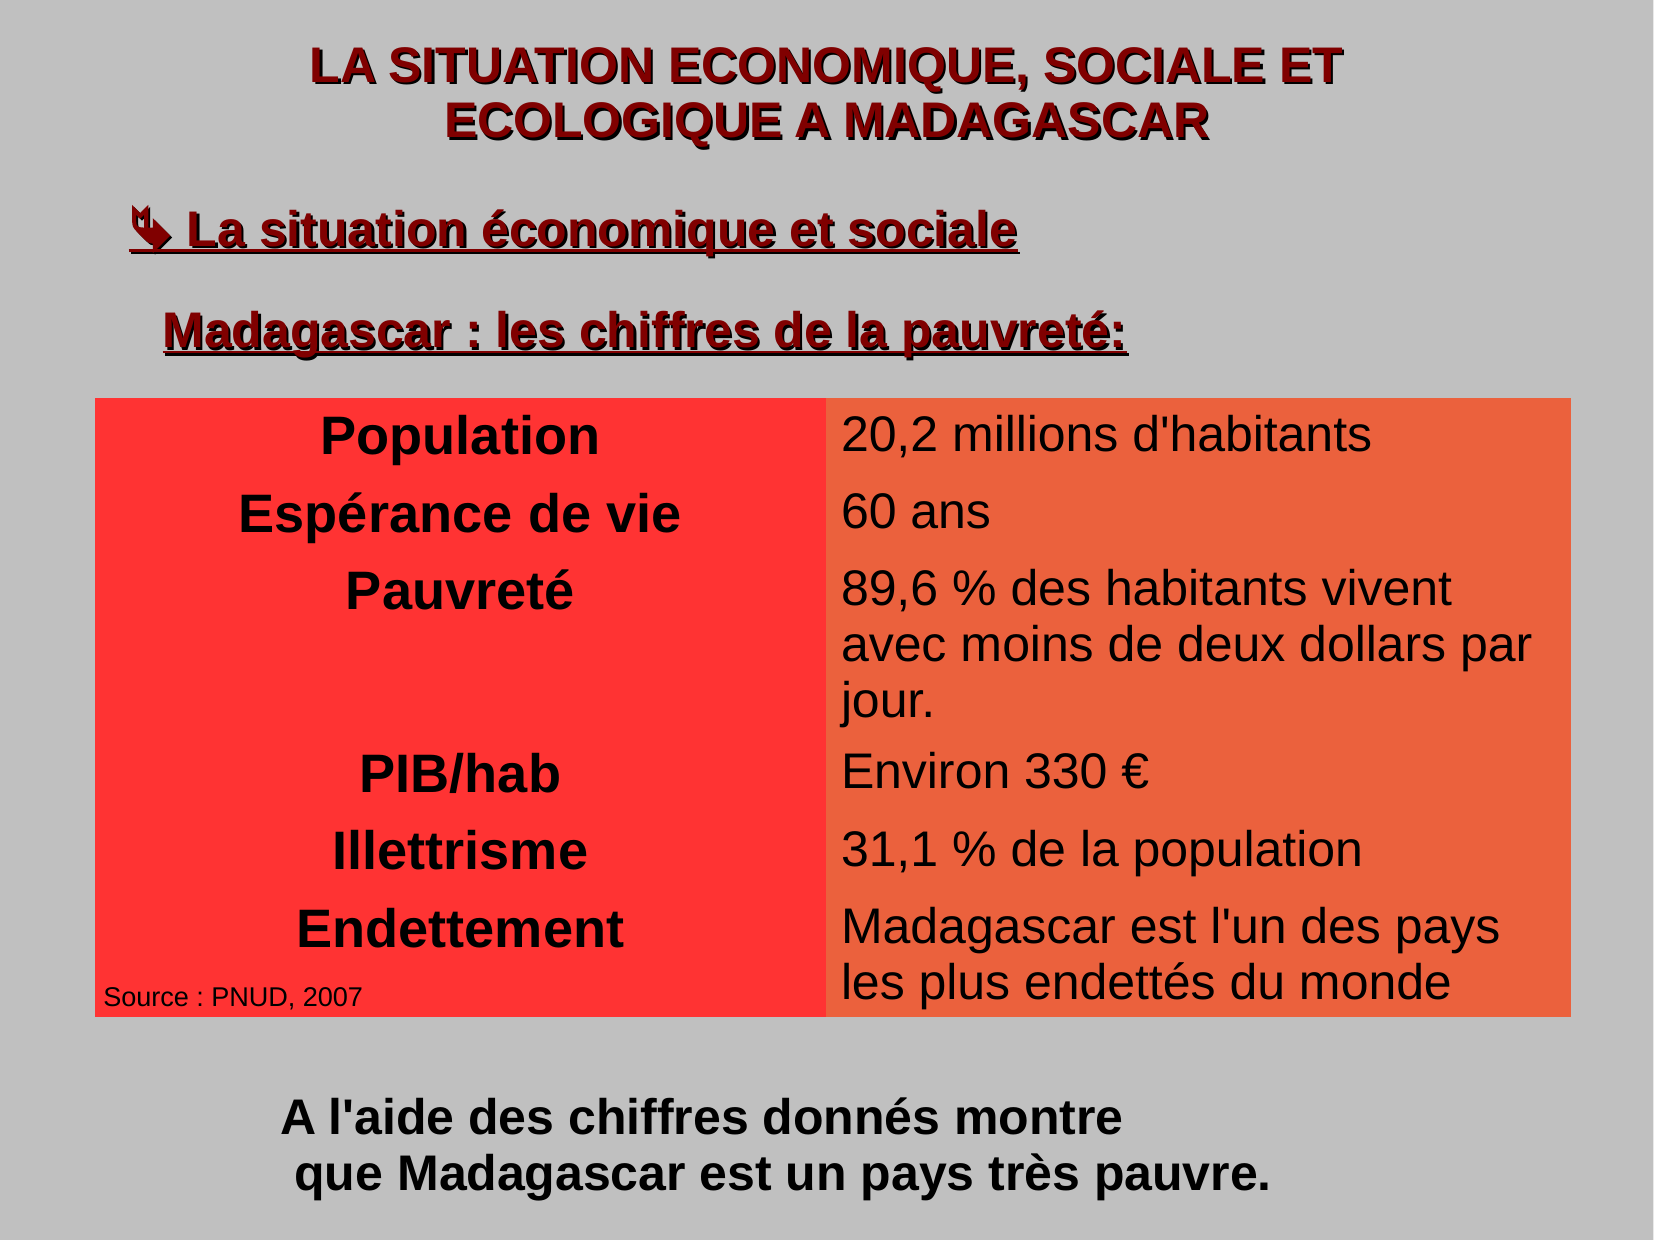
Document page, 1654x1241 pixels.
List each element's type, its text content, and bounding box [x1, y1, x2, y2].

table_cell 31,1 % de la population [826, 813, 1571, 890]
text_box Source : PNUD, 2007 [88, 974, 473, 1020]
table_cell 60 ans [826, 476, 1571, 553]
table_cell Espérance de vie [95, 476, 826, 553]
table_cell PIB/hab [95, 736, 826, 813]
table_header 20,2 millions d'habitants [826, 398, 1571, 476]
text_box LA SITUATION ECONOMIQUE, SOCIALE ET ECOLOGIQUE A MADAGASCAR [177, 29, 1477, 159]
table_header Population [95, 398, 826, 476]
text_box  La situation économique et sociale [114, 193, 1034, 266]
text_box A l'aide des chiffres donnés montre que Madagascar est un pays très pauvre. [265, 1081, 1287, 1211]
table_cell Environ 330 € [826, 736, 1571, 813]
table_cell Endettement [95, 890, 826, 1017]
table_cell Madagascar est l'un des pays les plus endettés du monde [826, 890, 1571, 1017]
table_cell Pauvreté [95, 553, 826, 736]
text_box Madagascar : les chiffres de la pauvreté: [147, 295, 1329, 398]
table_cell Illettrisme [95, 813, 826, 890]
table_cell 89,6 % des habitants vivent avec moins de deux dollars par jour. [826, 553, 1571, 736]
